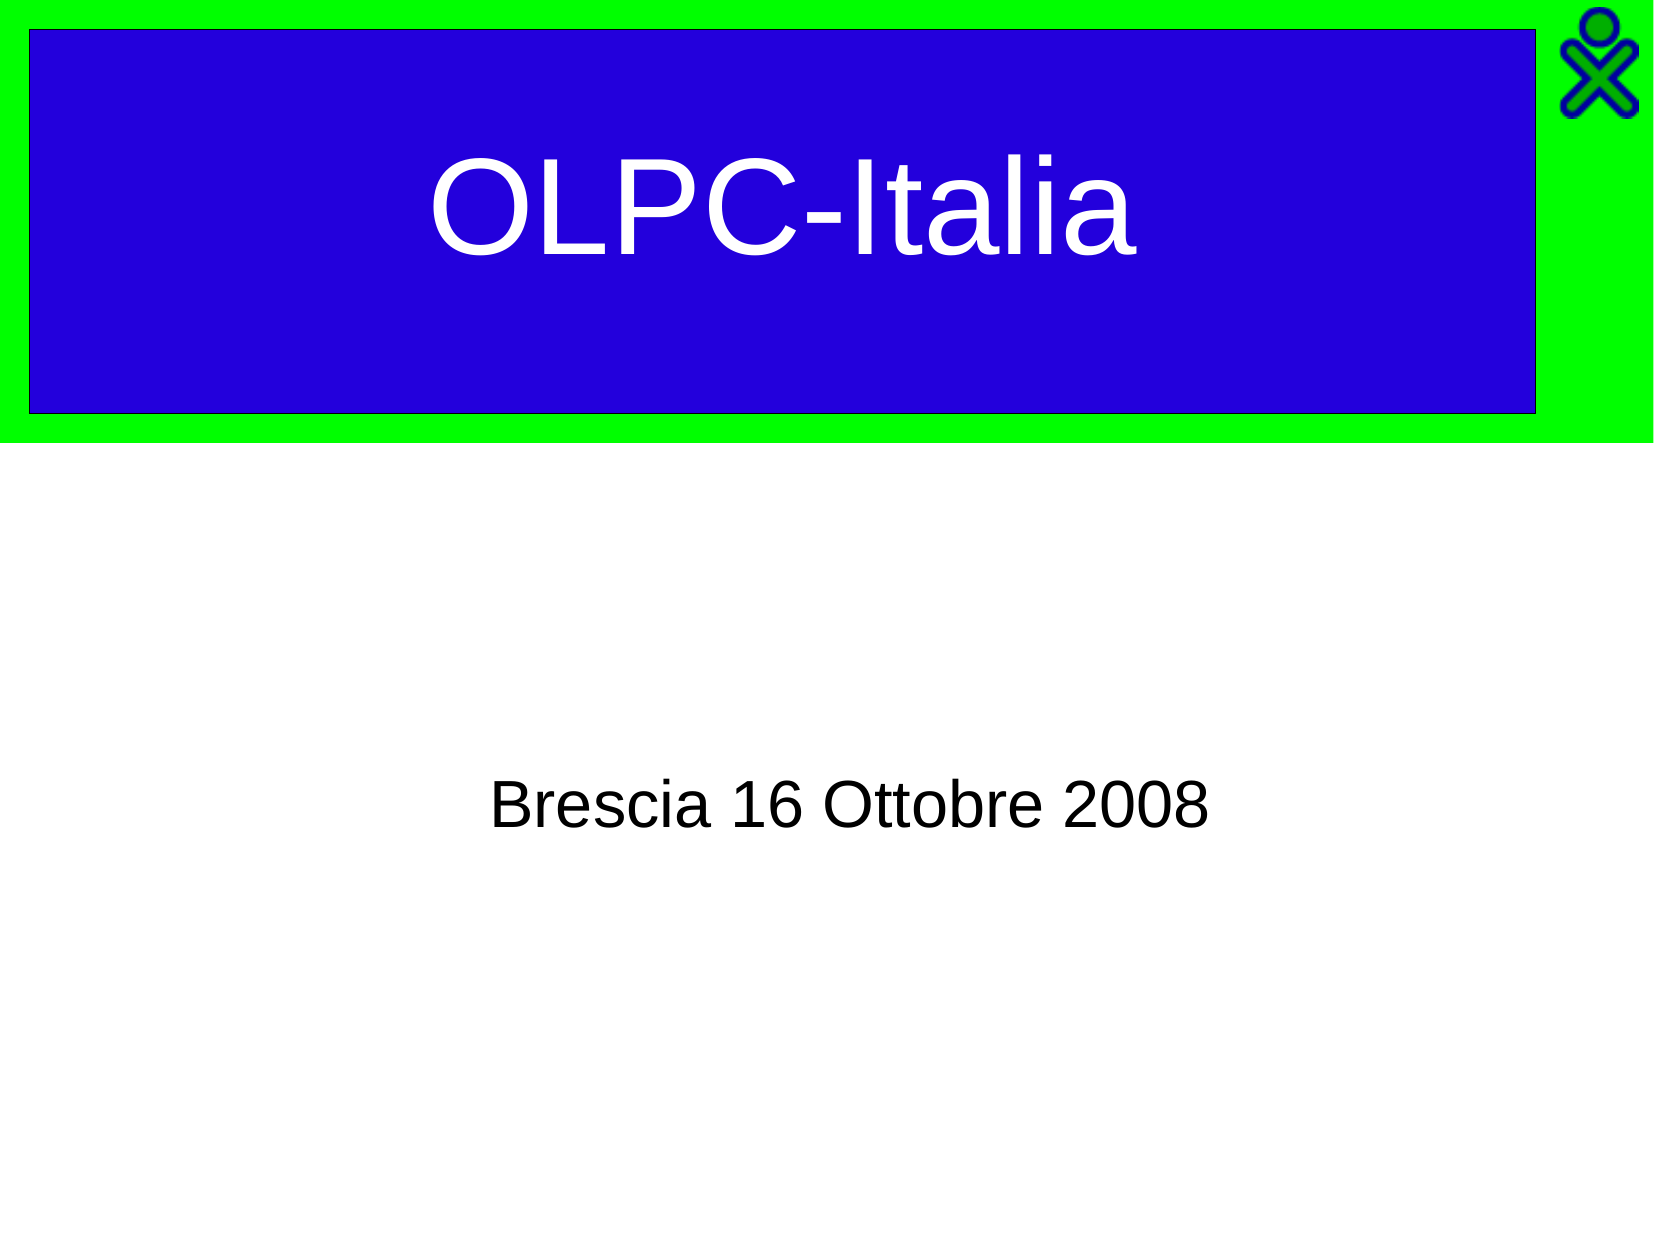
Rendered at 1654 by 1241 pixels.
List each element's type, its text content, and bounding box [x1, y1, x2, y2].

subtitle Brescia 16 Ottobre 2008 [88, 485, 1577, 1123]
title OLPC-Italia [59, 0, 1506, 414]
picture [1559, 7, 1639, 119]
